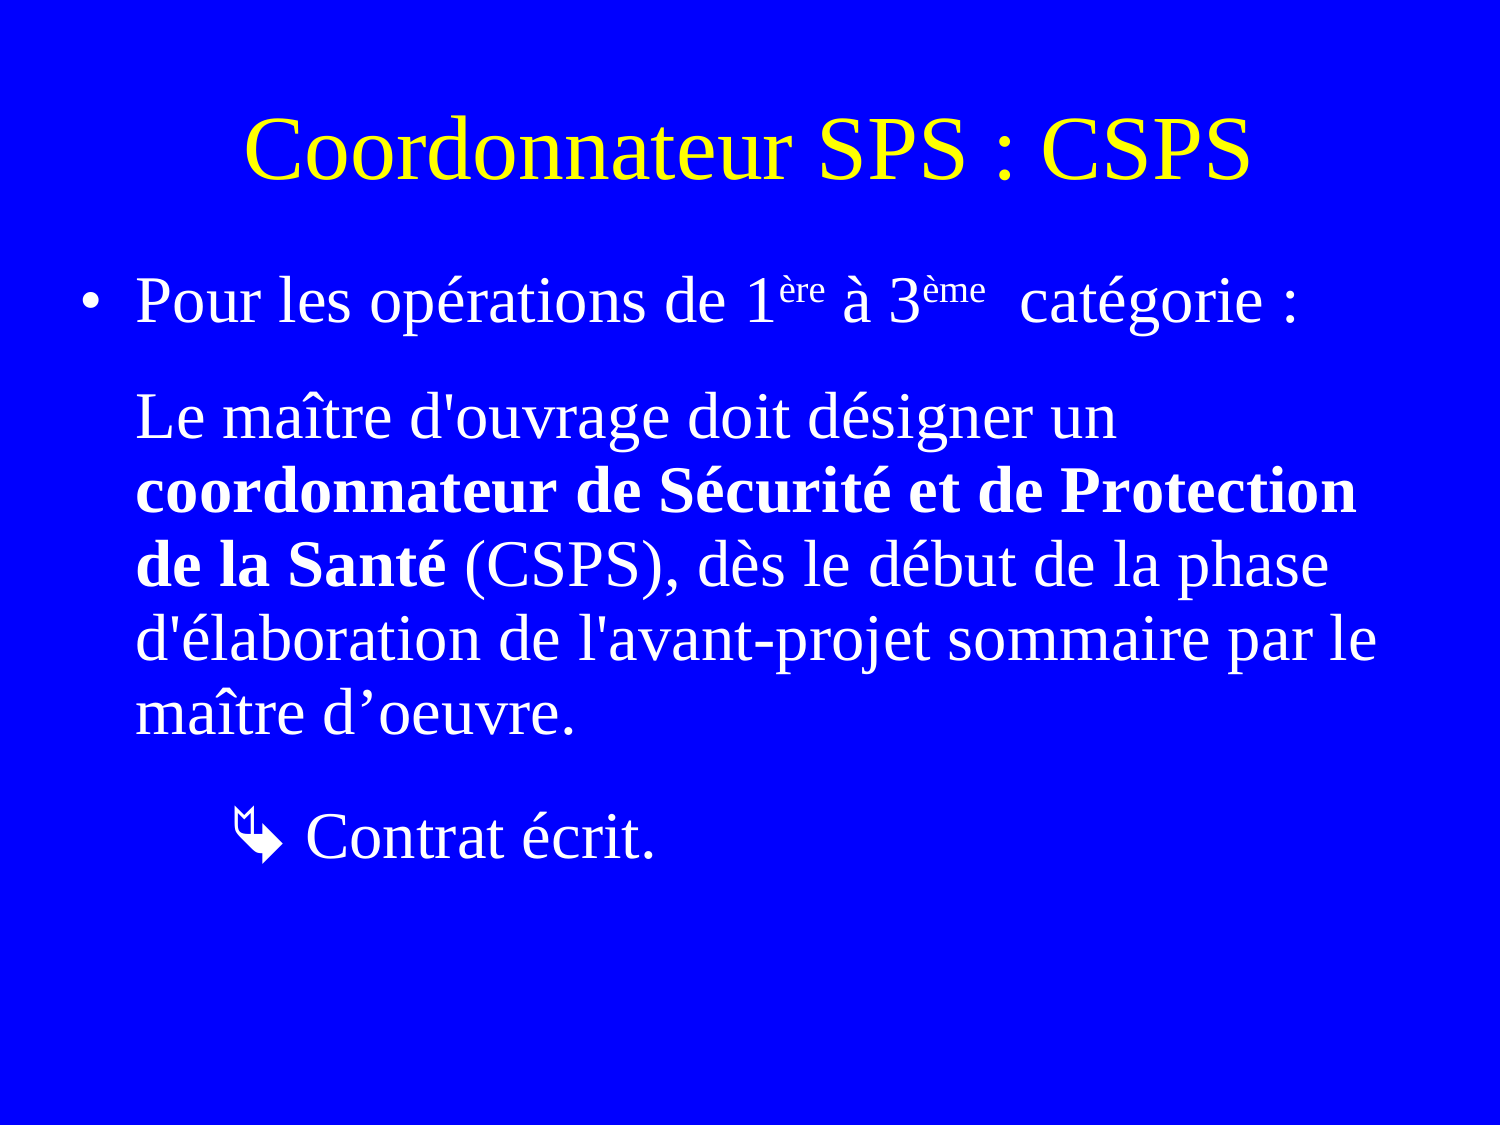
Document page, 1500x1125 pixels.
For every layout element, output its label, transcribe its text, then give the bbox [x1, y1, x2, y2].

list Pour les opérations de 1ère à 3ème catégorie : Le maître d'ouvrage doit désigner un coordonnateur de Sécurité et de Protection de la Santé (CSPS), dès le début de la phase d'élaboration de l'avant-projet sommaire par le maître d’oeuvre.  Contrat écrit. [64, 255, 1411, 931]
title Coordonnateur SPS : CSPS [112, 54, 1388, 243]
